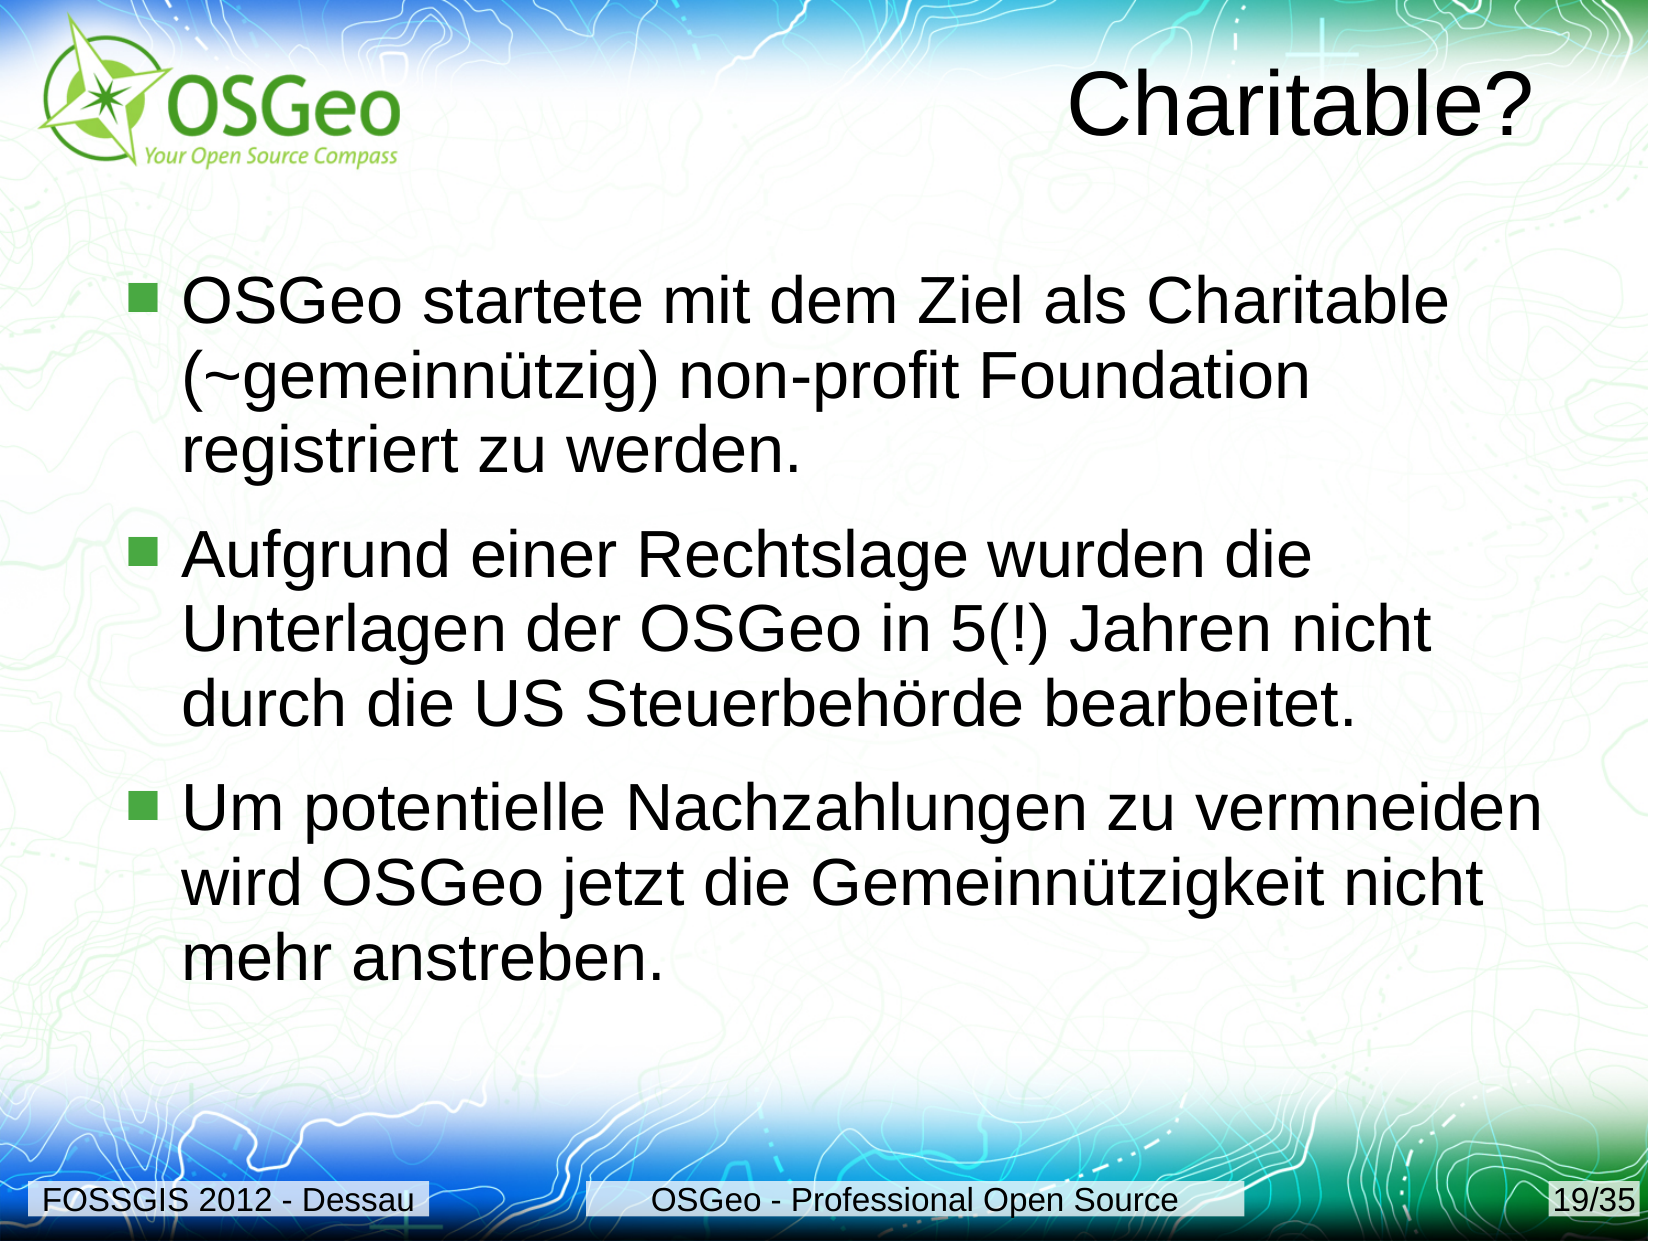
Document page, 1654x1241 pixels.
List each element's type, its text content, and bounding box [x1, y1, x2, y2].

picture [0, 0, 1648, 1241]
title Charitable? [430, 29, 1536, 178]
list OSGeo startete mit dem Ziel als Charitable (~gemeinnützig) non-profit Foundation registriert zu werden. Aufgrund einer Rechtslage wurden die Unterlagen der OSGeo in 5(!) Jahren nicht durch die US Steuerbehörde bearbeitet. Um potentielle Nachzahlungen zu vermneiden wird OSGeo jetzt die Gemeinnützigkeit nicht mehr anstreben. [110, 262, 1595, 1055]
